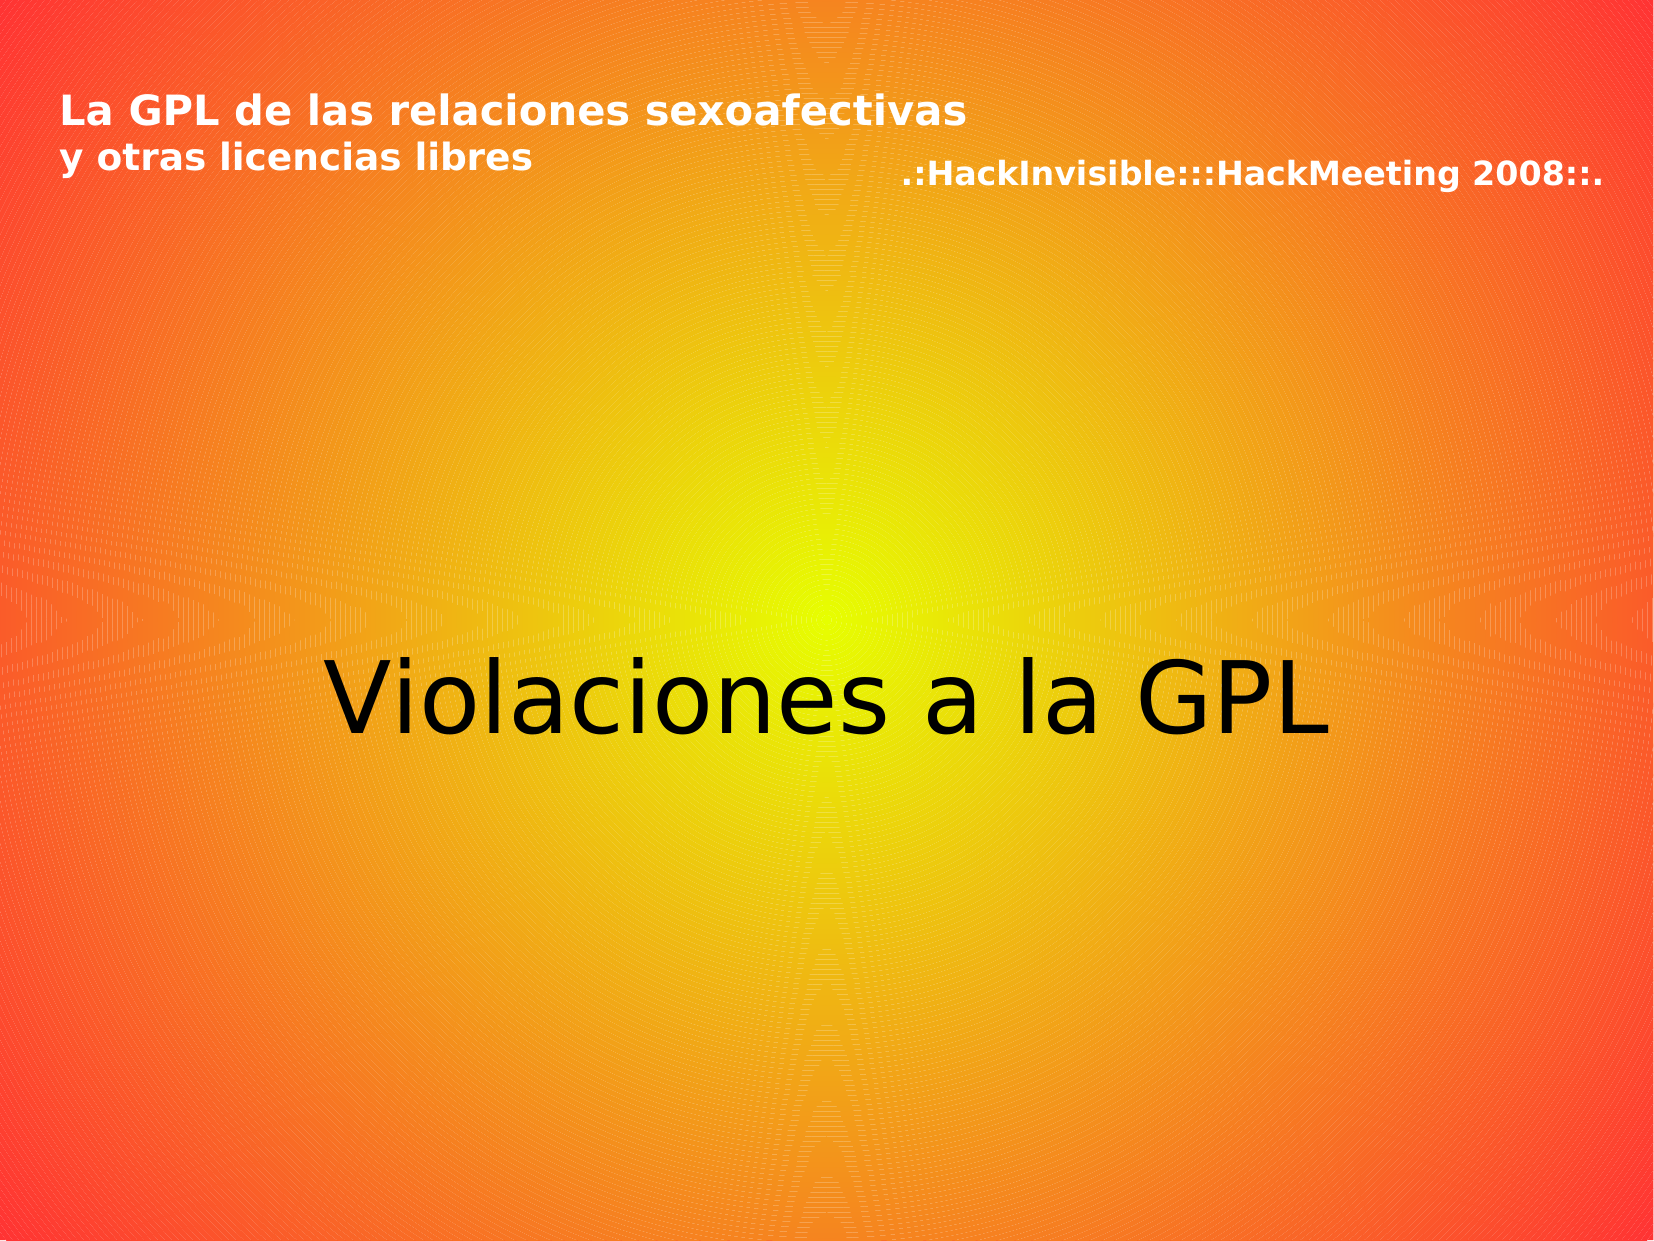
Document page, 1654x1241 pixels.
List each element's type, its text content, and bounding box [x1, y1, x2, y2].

subtitle Violaciones a la GPL [82, 297, 1571, 1102]
title La GPL de las relaciones sexoafectivas y otras licencias libres [59, 59, 1595, 207]
text_box .:HackInvisible:::HackMeeting 2008::. [885, 147, 1607, 201]
